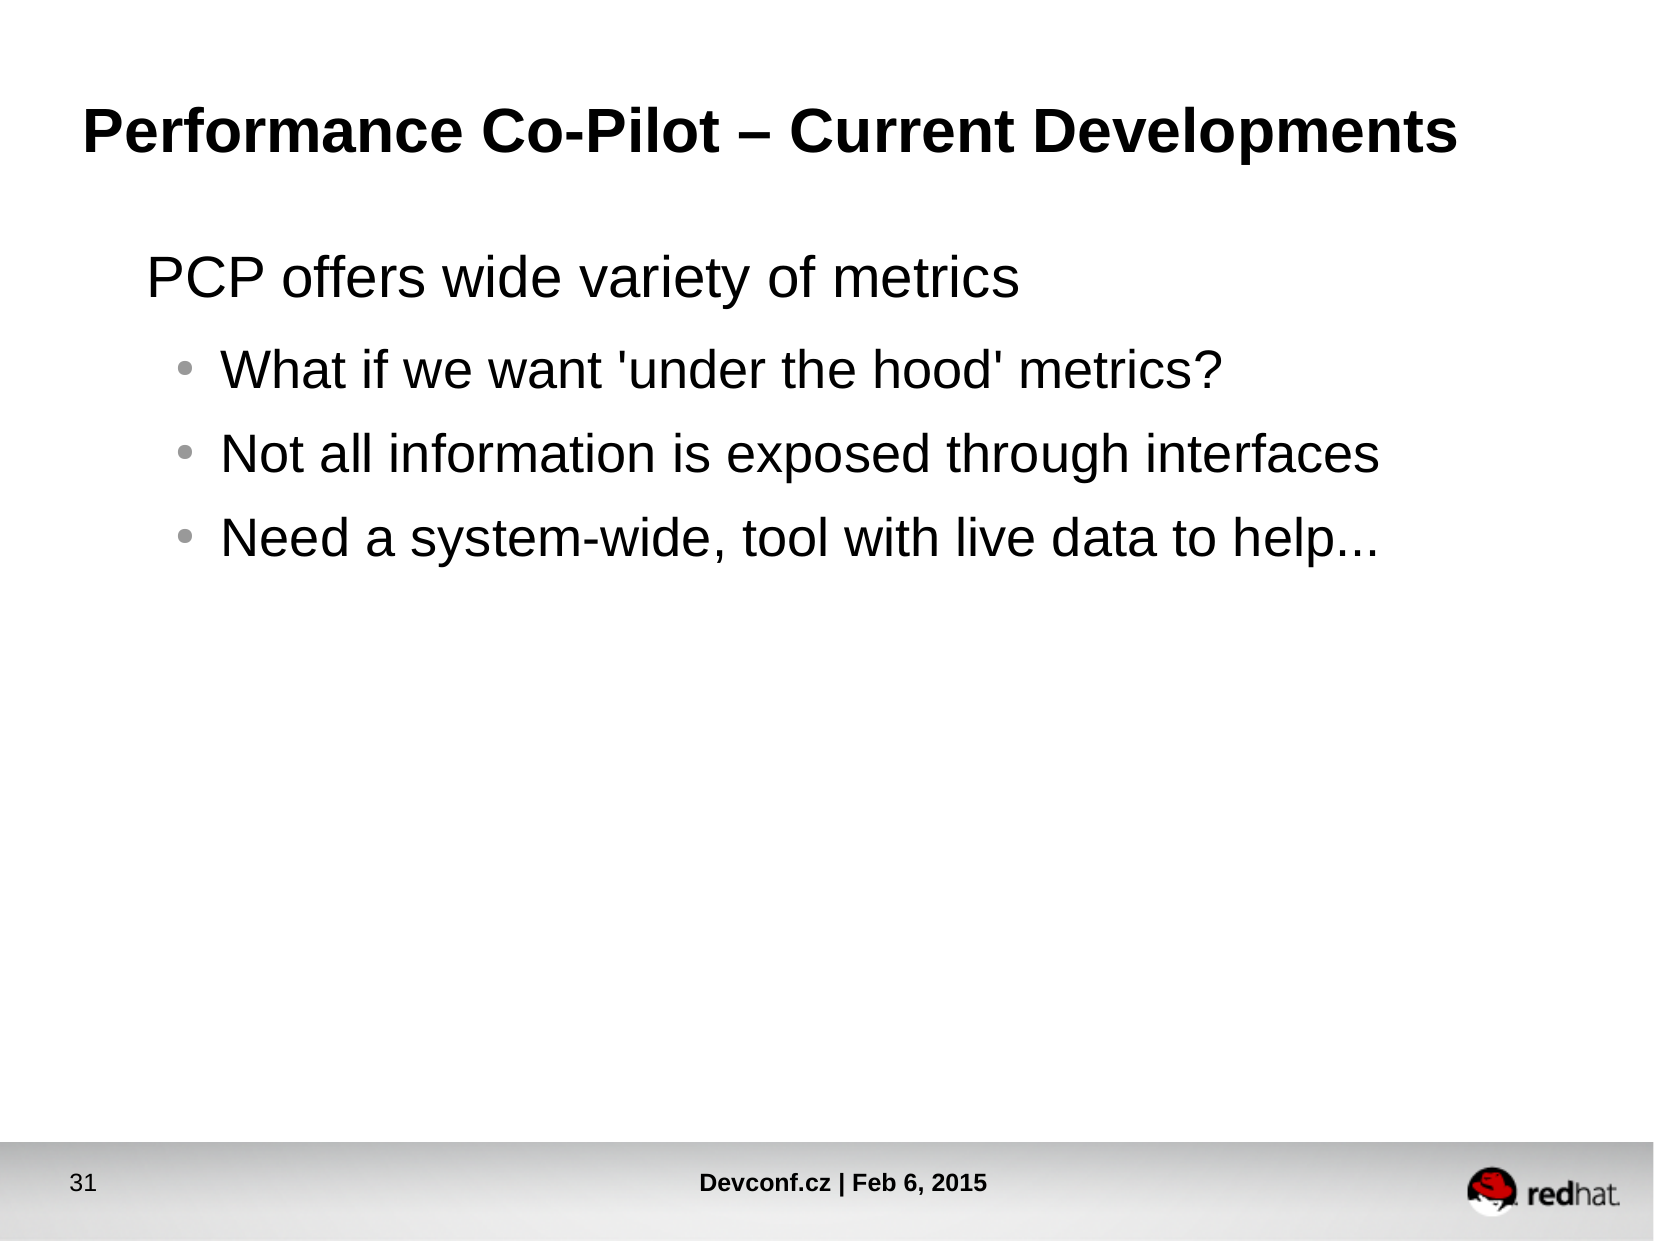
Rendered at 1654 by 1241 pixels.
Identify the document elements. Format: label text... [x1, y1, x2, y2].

title Performance Co-Pilot – Current Developments [82, 37, 1571, 226]
list PCP offers wide variety of metrics What if we want 'under the hood' metrics? Not all information is exposed through interfaces Need a system-wide, tool with live data to help... [86, 244, 1576, 1039]
picture [0, 1142, 1654, 1241]
